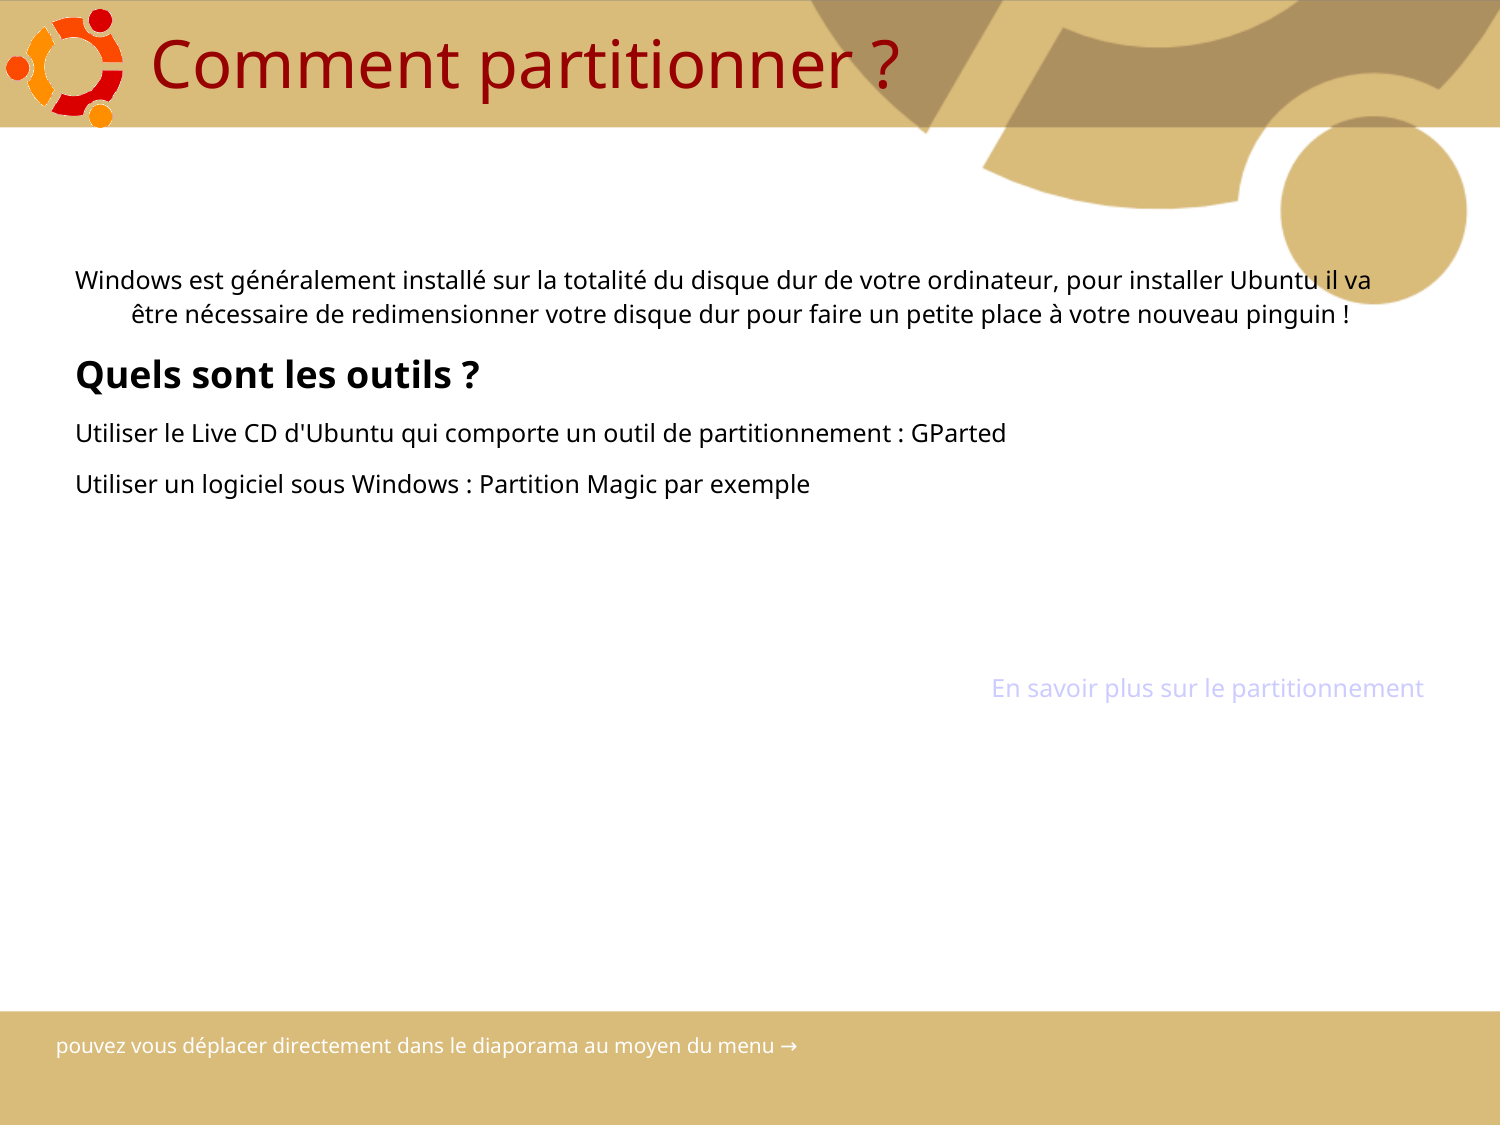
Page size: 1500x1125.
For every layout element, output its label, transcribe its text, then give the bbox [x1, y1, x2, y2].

picture [0, 0, 1500, 557]
title Comment partitionner ? [135, 0, 1418, 126]
list Windows est généralement installé sur la totalité du disque dur de votre ordinateur, pour installer Ubuntu il va être nécessaire de redimensionner votre disque dur pour faire un petite place à votre nouveau pinguin ! Quels sont les outils ? Utiliser le Live CD d'Ubuntu qui comporte un outil de partitionnement : GParted Utiliser un logiciel sous Windows : Partition Magic par exemple En savoir plus sur le partitionnement [75, 262, 1426, 918]
